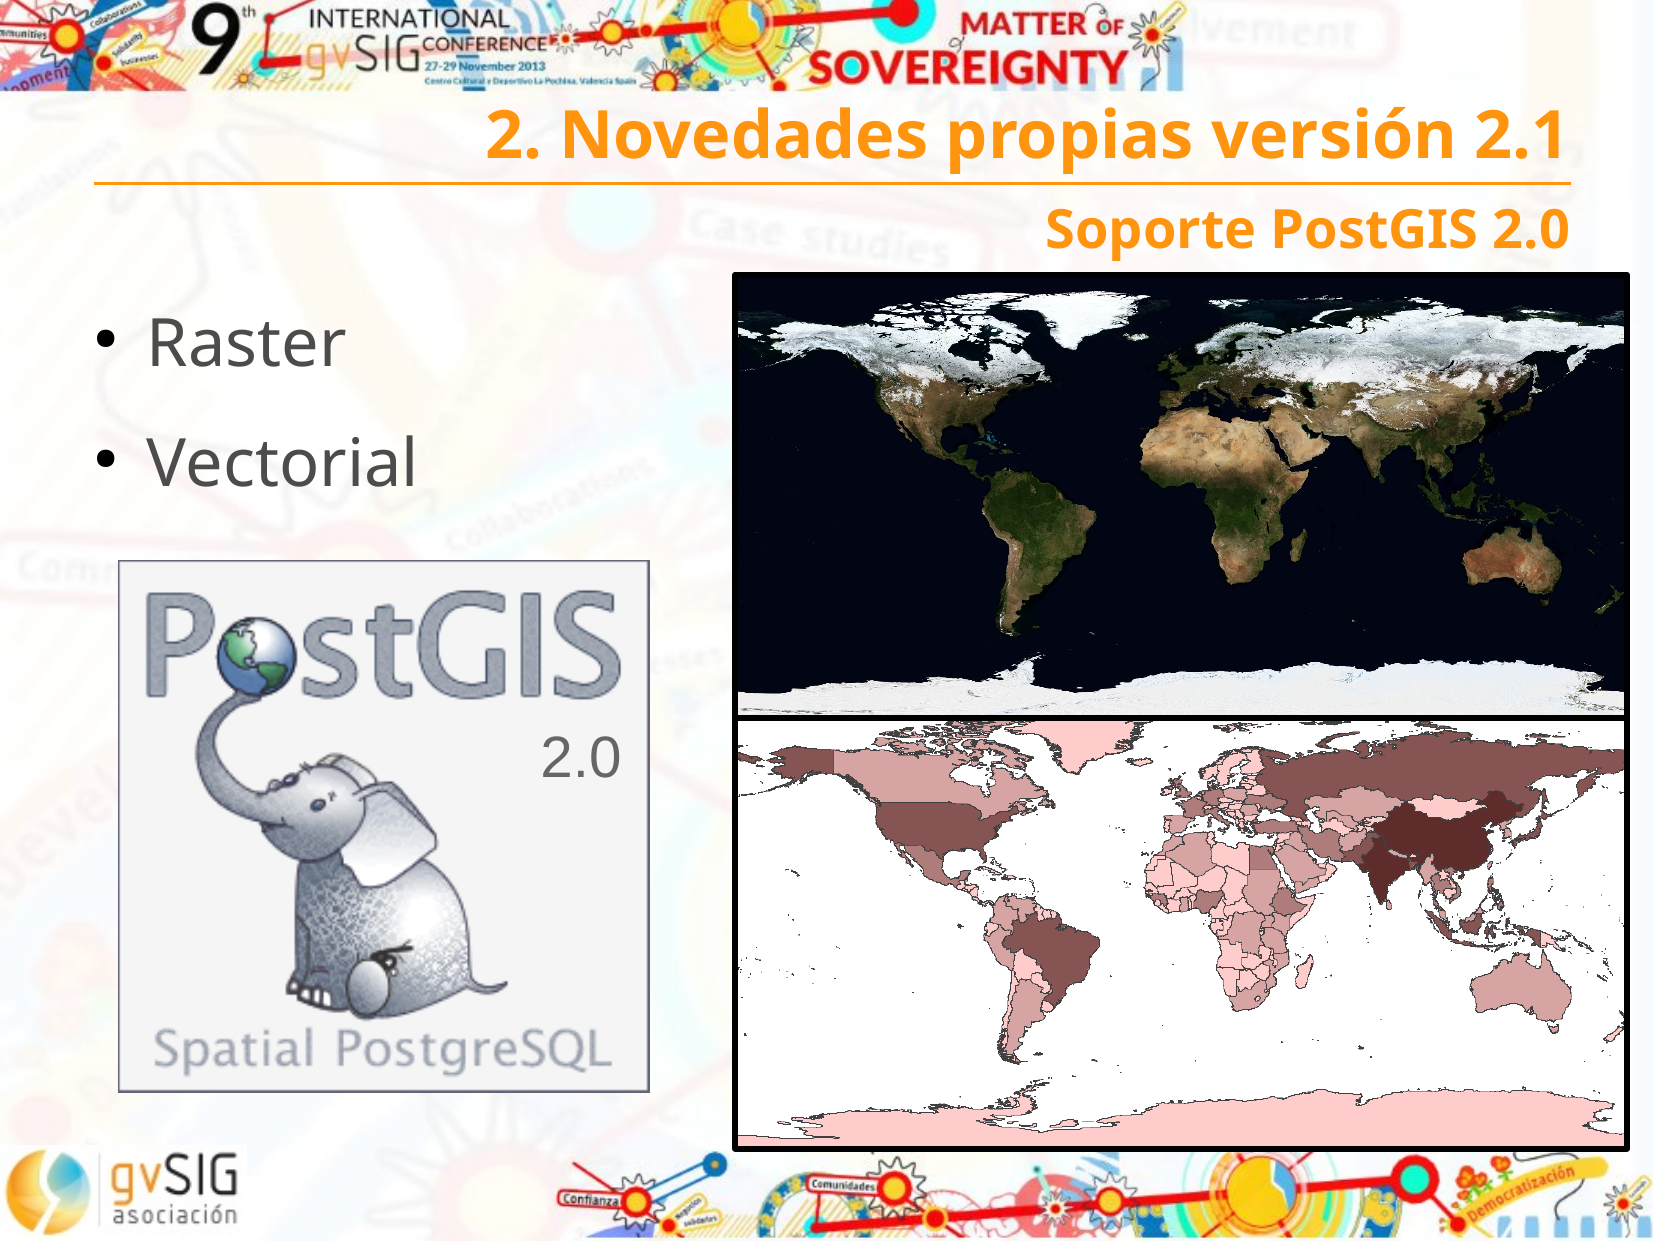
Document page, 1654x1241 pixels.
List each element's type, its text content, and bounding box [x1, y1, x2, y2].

text_box 2.0 [525, 717, 644, 798]
title 2. Novedades propias versión 2.1 [82, 88, 1571, 178]
list Raster Vectorial [76, 295, 732, 1086]
picture [0, 0, 1654, 1241]
title Soporte PostGIS 2.0 [82, 183, 1571, 272]
